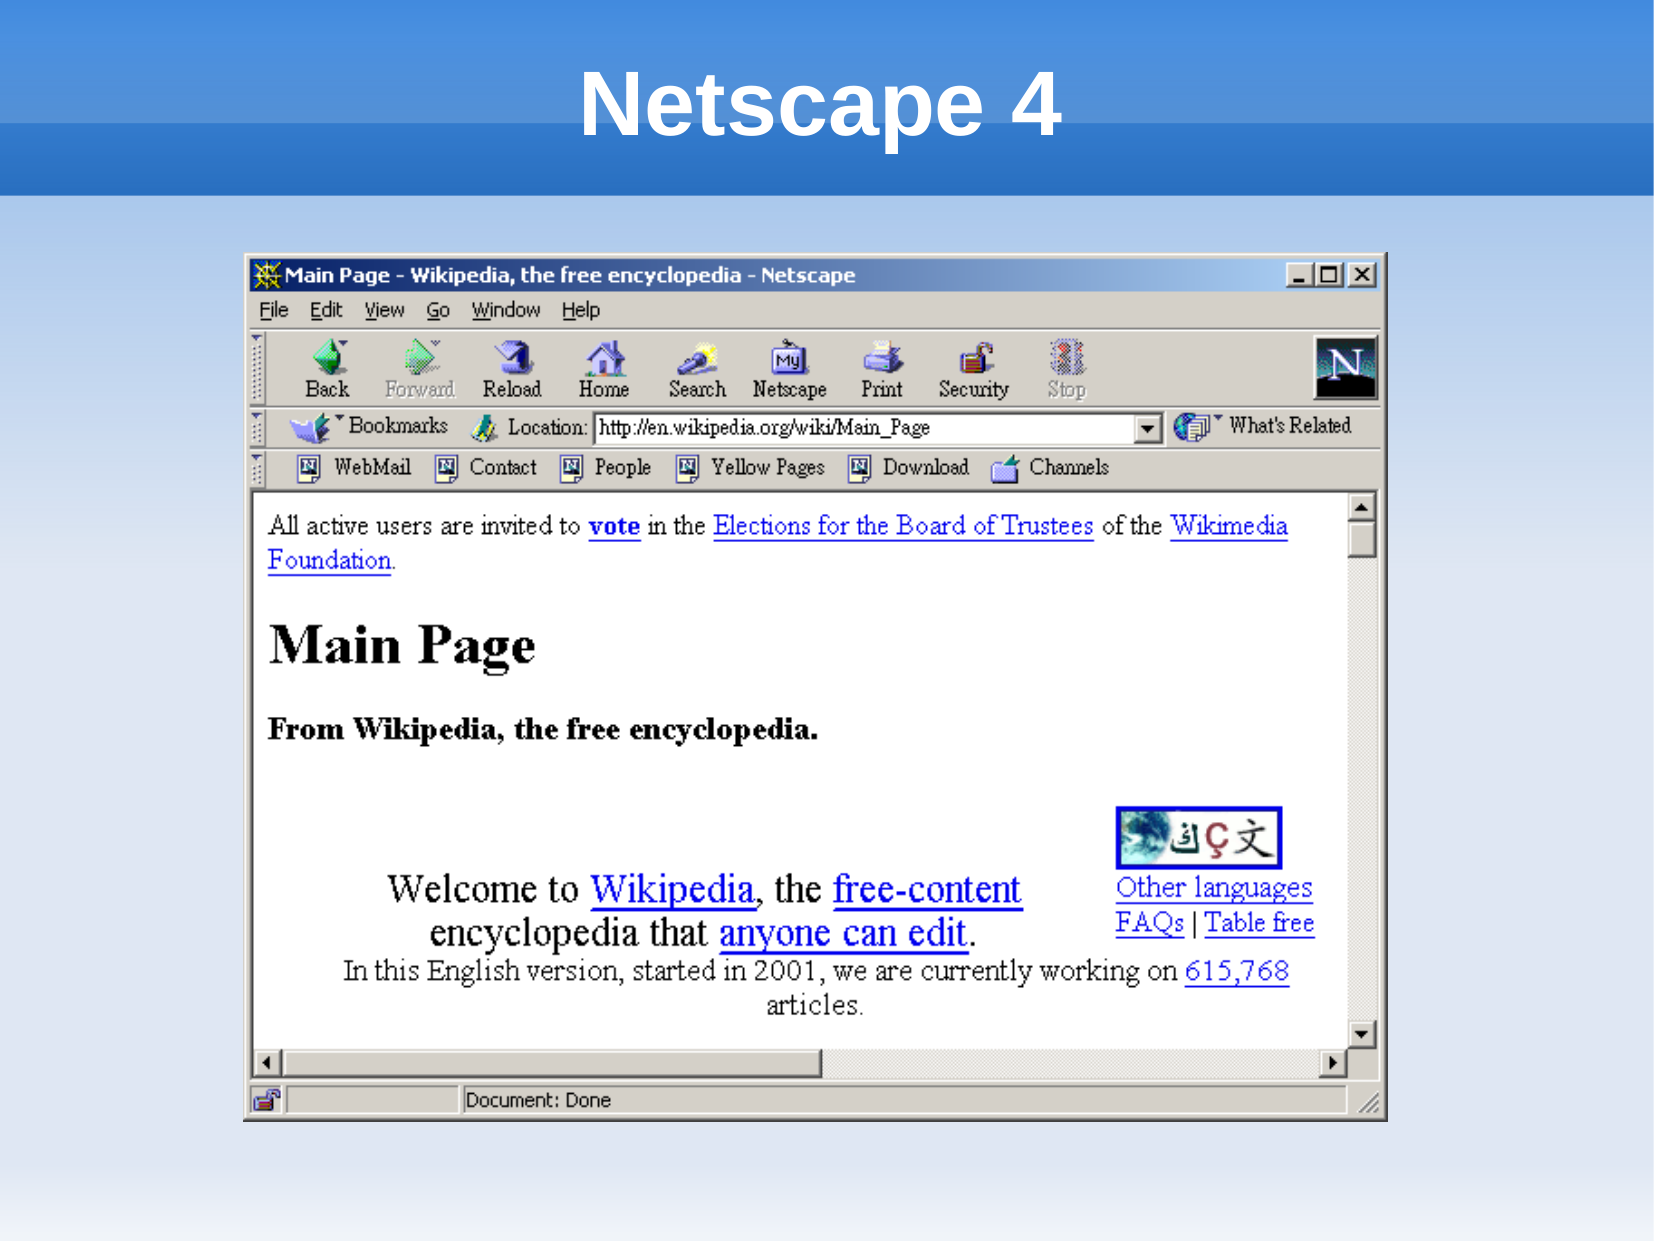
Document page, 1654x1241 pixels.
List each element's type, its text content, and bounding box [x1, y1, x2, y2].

picture [0, 0, 1654, 1241]
title Netscape 4 [76, 0, 1565, 208]
